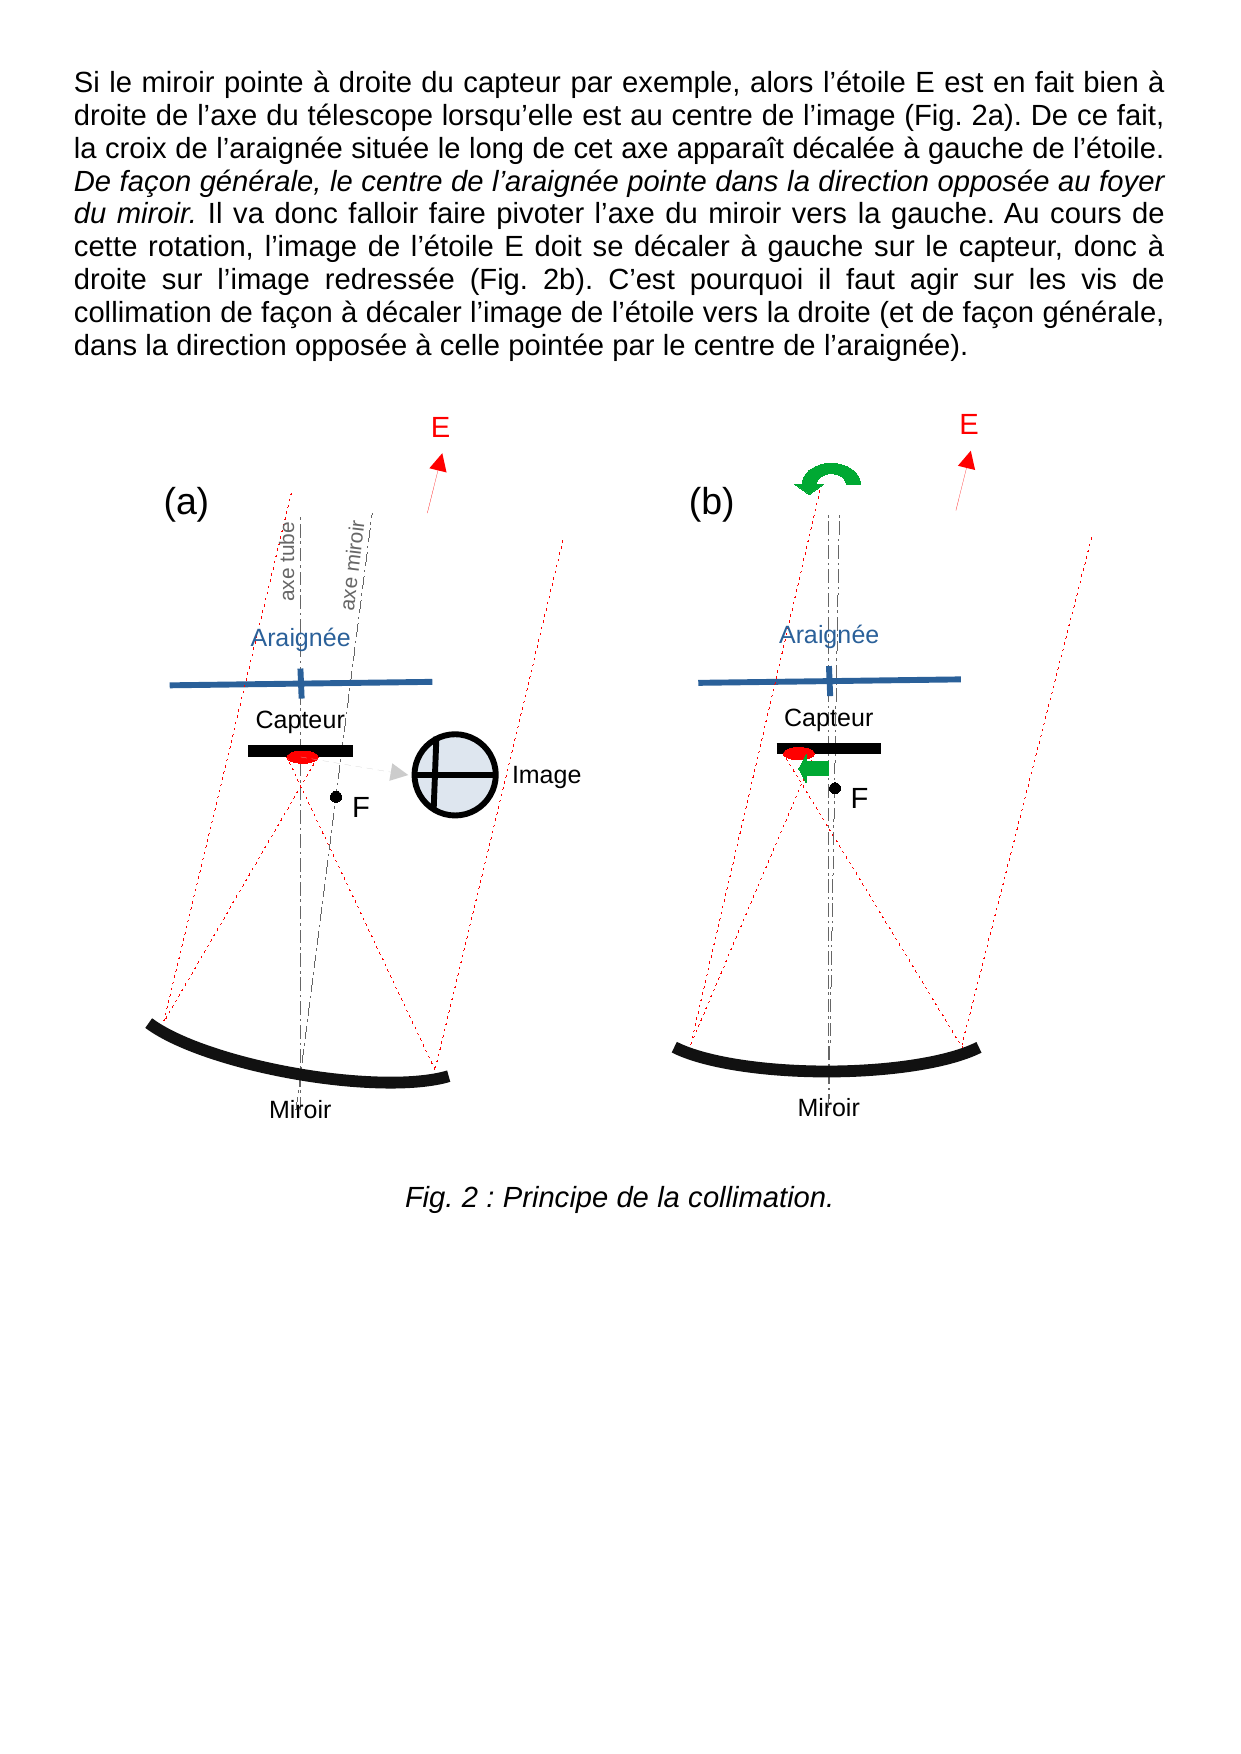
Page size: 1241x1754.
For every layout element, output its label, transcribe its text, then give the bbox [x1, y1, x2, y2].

text_box Si le miroir pointe à droite du capteur par exemple, alors l’étoile E est en fait bien à droite de l’axe du télescope lorsqu’elle est au centre de l’image (Fig. 2a). De ce fait, la croix de l’araignée située le long de cet axe apparaît décalée à gauche de l’étoile. De façon générale, le centre de l’araignée pointe dans la direction opposée au foyer du miroir. Il va donc falloir faire pivoter l’axe du miroir vers la gauche. Au cours de cette rotation, l’image de l’étoile E doit se décaler à gauche sur le capteur, donc à droite sur l’image redressée (Fig. 2b). C’est pourquoi il faut agir sur les vis de collimation de façon à décaler l’image de l’étoile vers la droite (et de façon générale, dans la direction opposée à celle pointée par le centre de l’araignée). Fig. 2 : Principe de la collimation. [59, 59, 1182, 1693]
text_box [414, 773, 431, 807]
text_box Image [497, 753, 597, 797]
text_box [414, 740, 433, 772]
text_box [433, 734, 496, 816]
